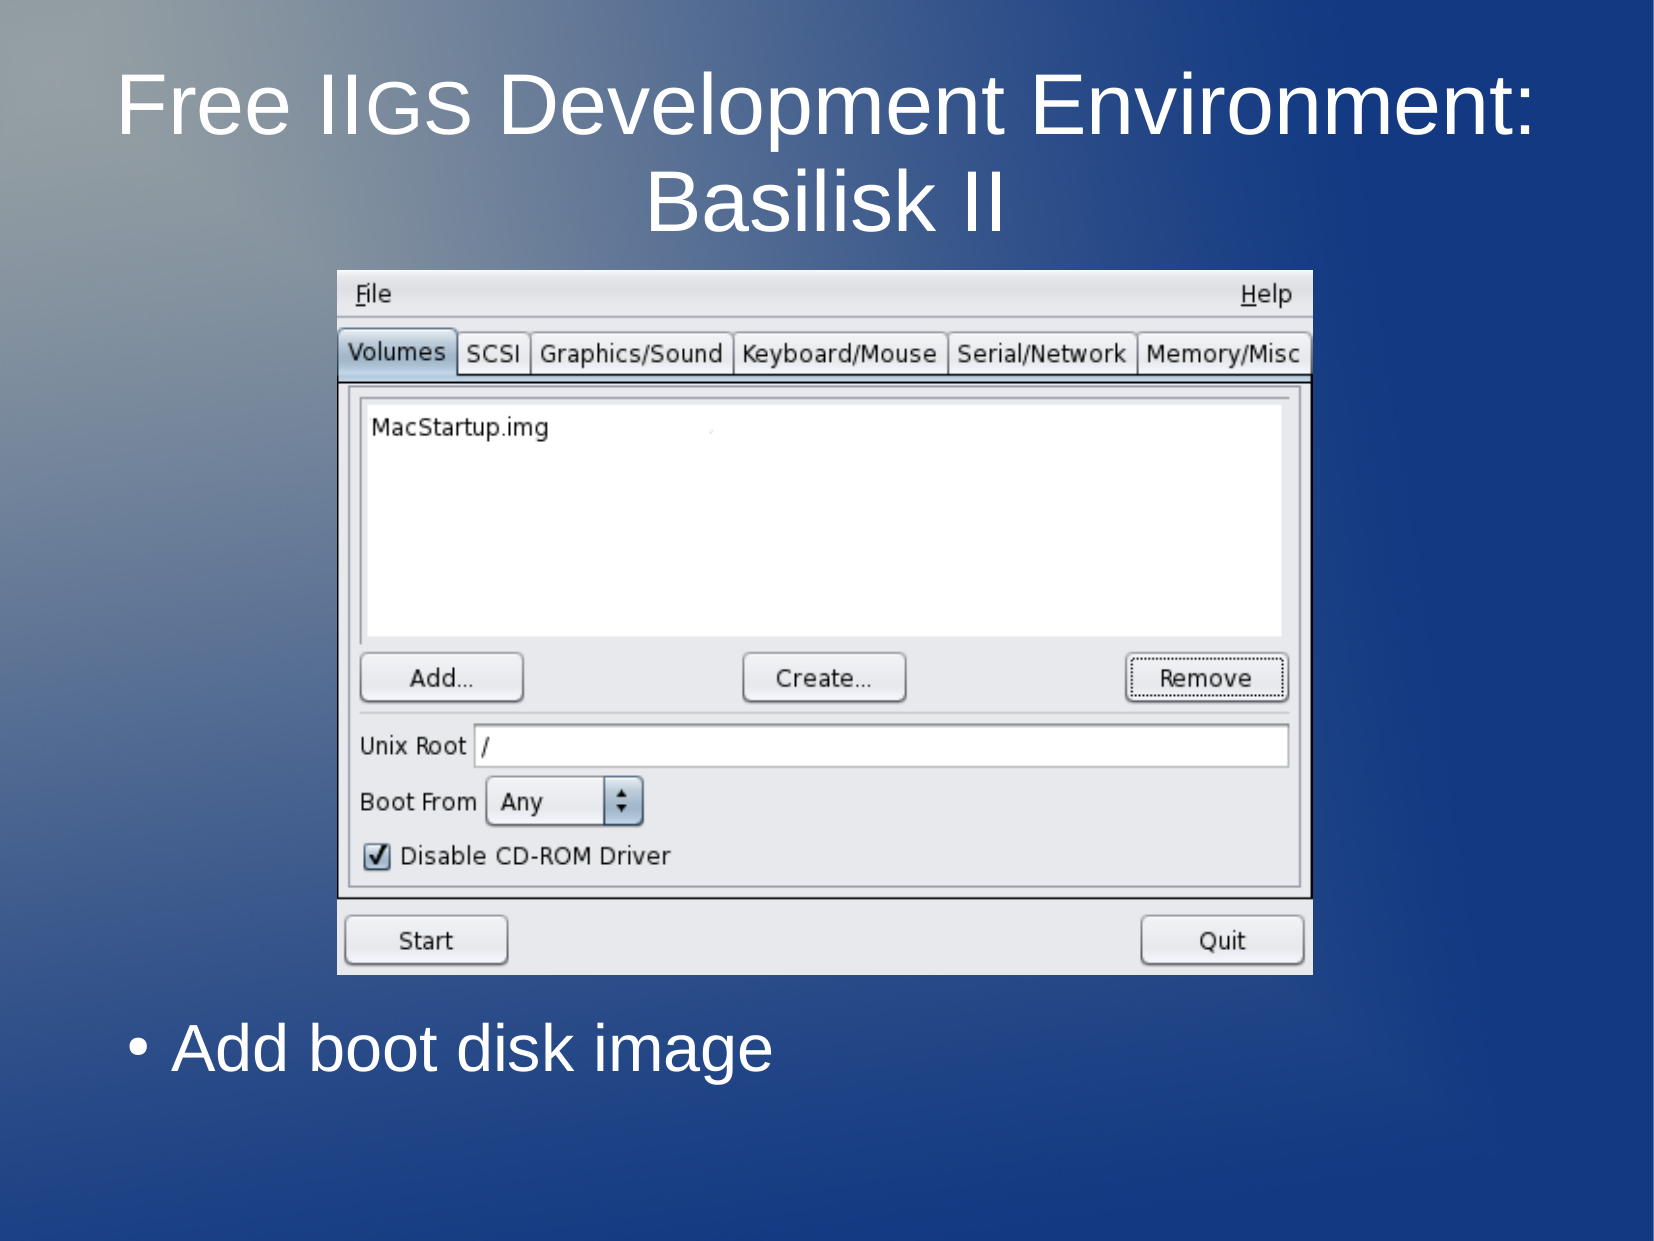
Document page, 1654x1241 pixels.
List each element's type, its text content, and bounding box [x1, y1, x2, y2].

picture [0, 0, 1654, 1241]
title Free IIGS Development Environment: Basilisk II [82, 49, 1571, 257]
subtitle Add boot disk image [86, 337, 1576, 1086]
